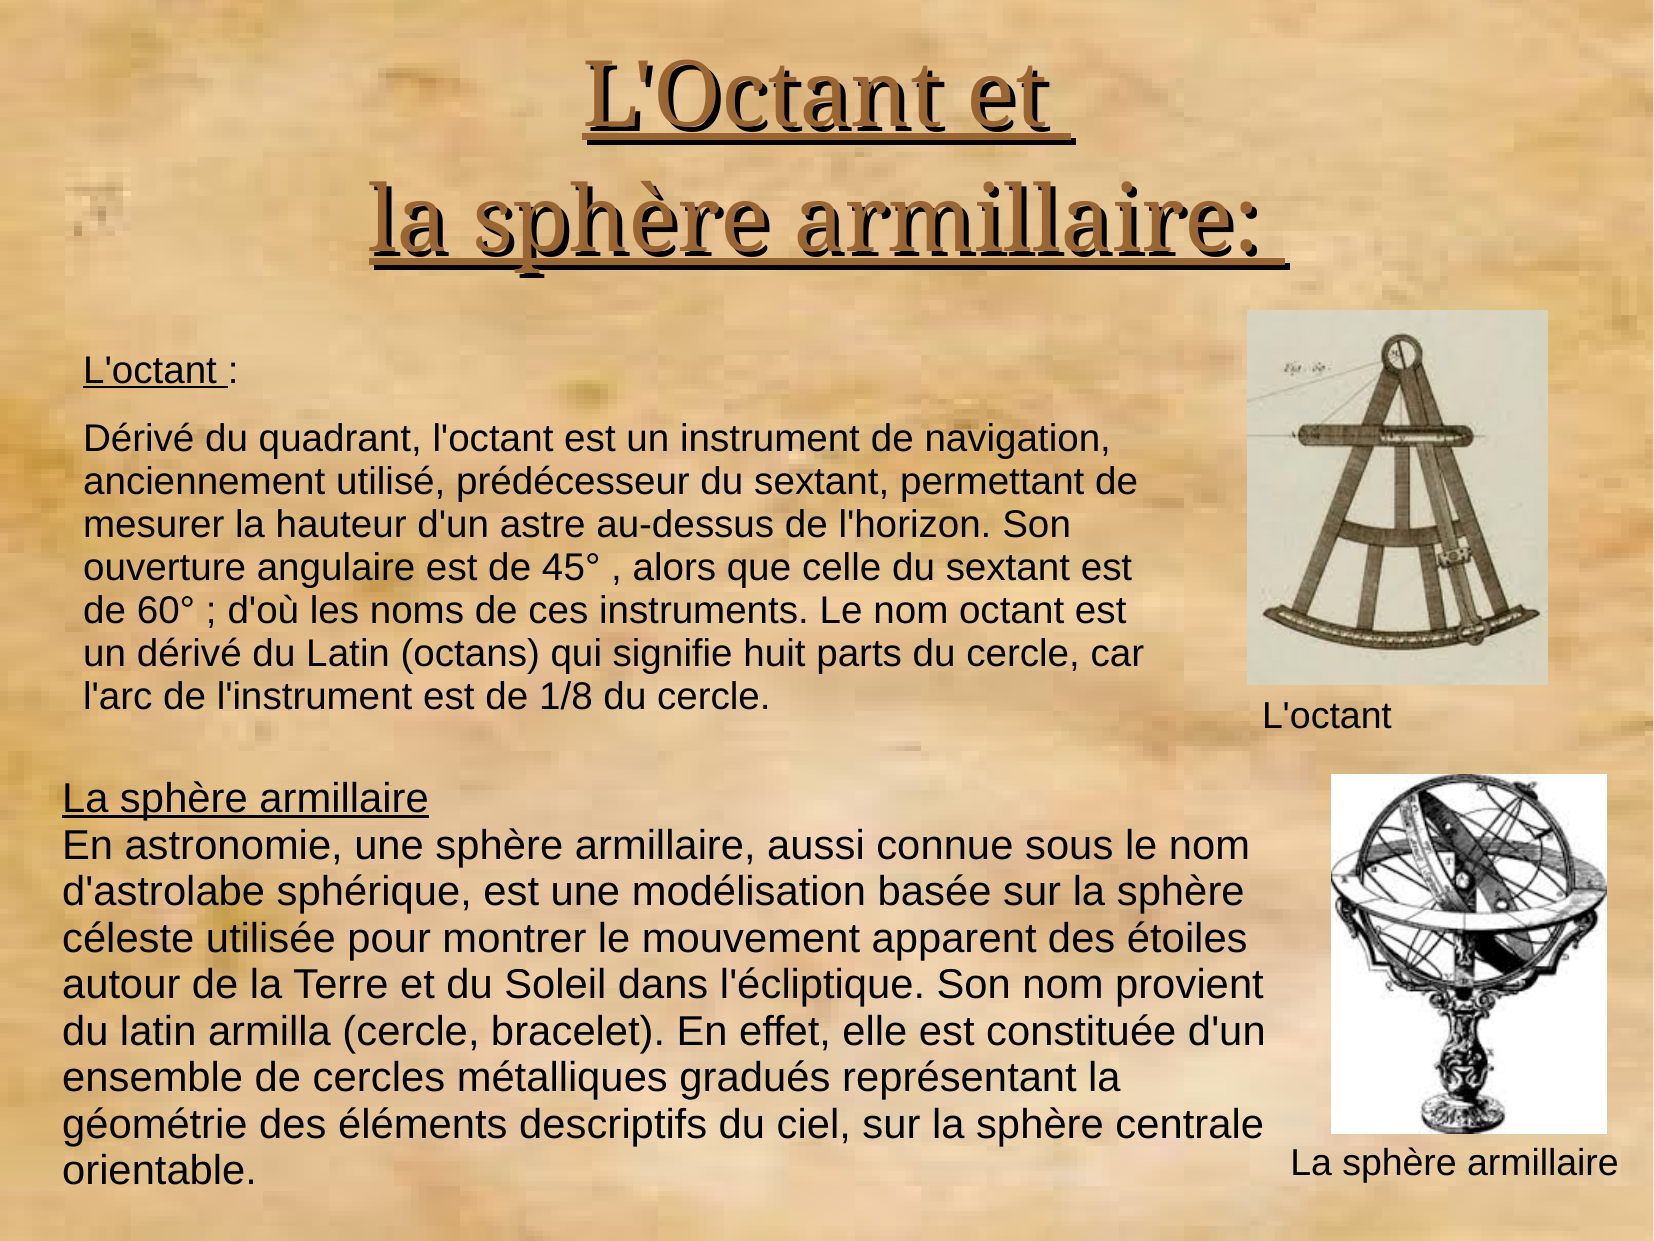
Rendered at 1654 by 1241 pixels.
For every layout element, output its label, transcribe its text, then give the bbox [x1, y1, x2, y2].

list L'octant : Dérivé du quadrant, l'octant est un instrument de navigation, anciennement utilisé, prédécesseur du sextant, permettant de mesurer la hauteur d'un astre au-dessus de l'horizon. Son ouverture angulaire est de 45° , alors que celle du sextant est de 60° ; d'où les noms de ces instruments. Le nom octant est un dérivé du Latin (octans) qui signifie huit parts du cercle, car l'arc de l'instrument est de 1/8 du cercle. [23, 349, 1182, 721]
text_box L'octant [1247, 687, 1567, 745]
text_box La sphère armillaire [1275, 1133, 1642, 1191]
title L'Octant et la sphère armillaire: [82, 48, 1571, 258]
text_box La sphère armillaire En astronomie, une sphère armillaire, aussi connue sous le nom d'astrolabe sphérique, est une modélisation basée sur la sphère céleste utilisée pour montrer le mouvement apparent des étoiles autour de la Terre et du Soleil dans l'écliptique. Son nom provient du latin armilla (cercle, bracelet). En effet, elle est constituée d'un ensemble de cercles métalliques gradués représentant la géométrie des éléments descriptifs du ciel, sur la sphère centrale orientable. [11, 767, 1312, 1204]
picture [0, 0, 1654, 1241]
